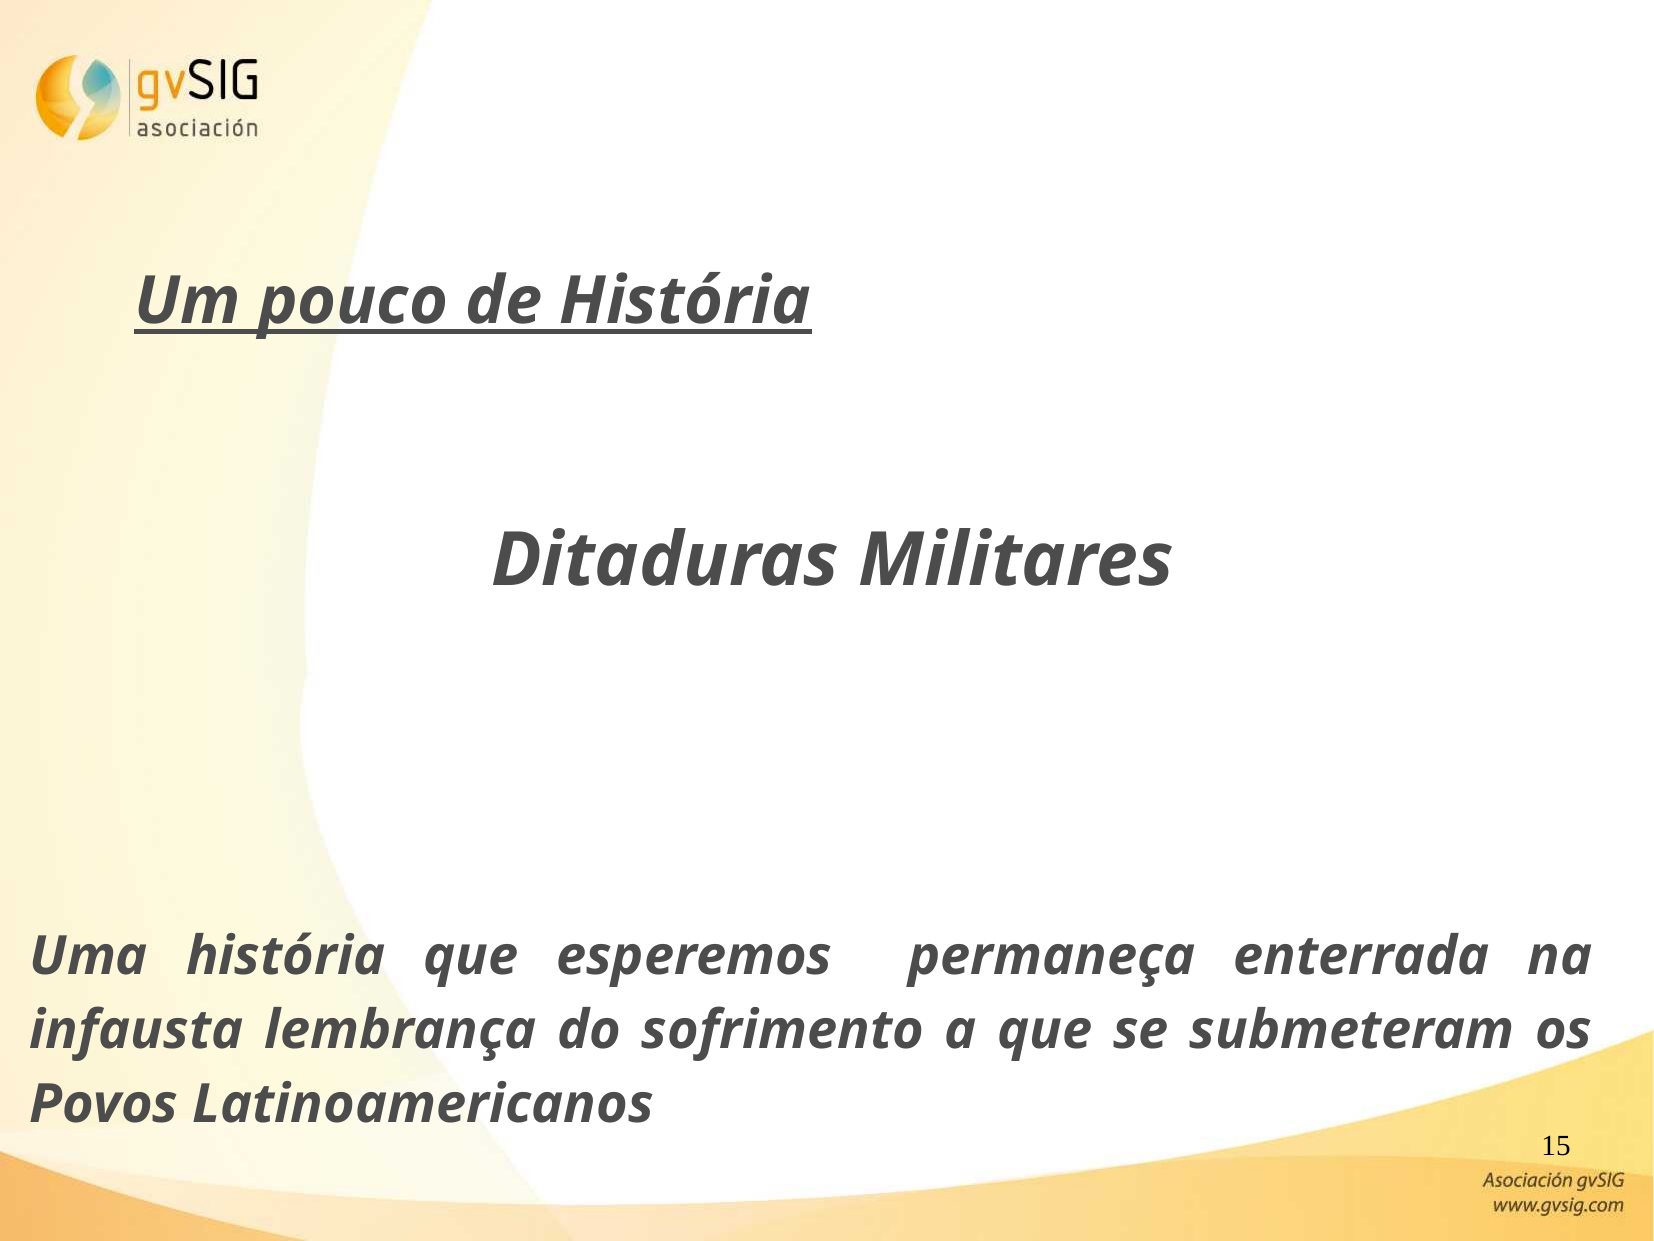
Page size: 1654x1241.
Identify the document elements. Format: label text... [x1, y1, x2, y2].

title Ditaduras Militares [242, 512, 1424, 602]
text_box Um pouco de História [30, 253, 916, 342]
picture [0, 0, 1654, 1241]
text_box Uma história que esperemos permaneça enterrada na infausta lembrança do sofrimento a que se submeteram os Povos Latinoamericanos [29, 932, 1595, 1123]
